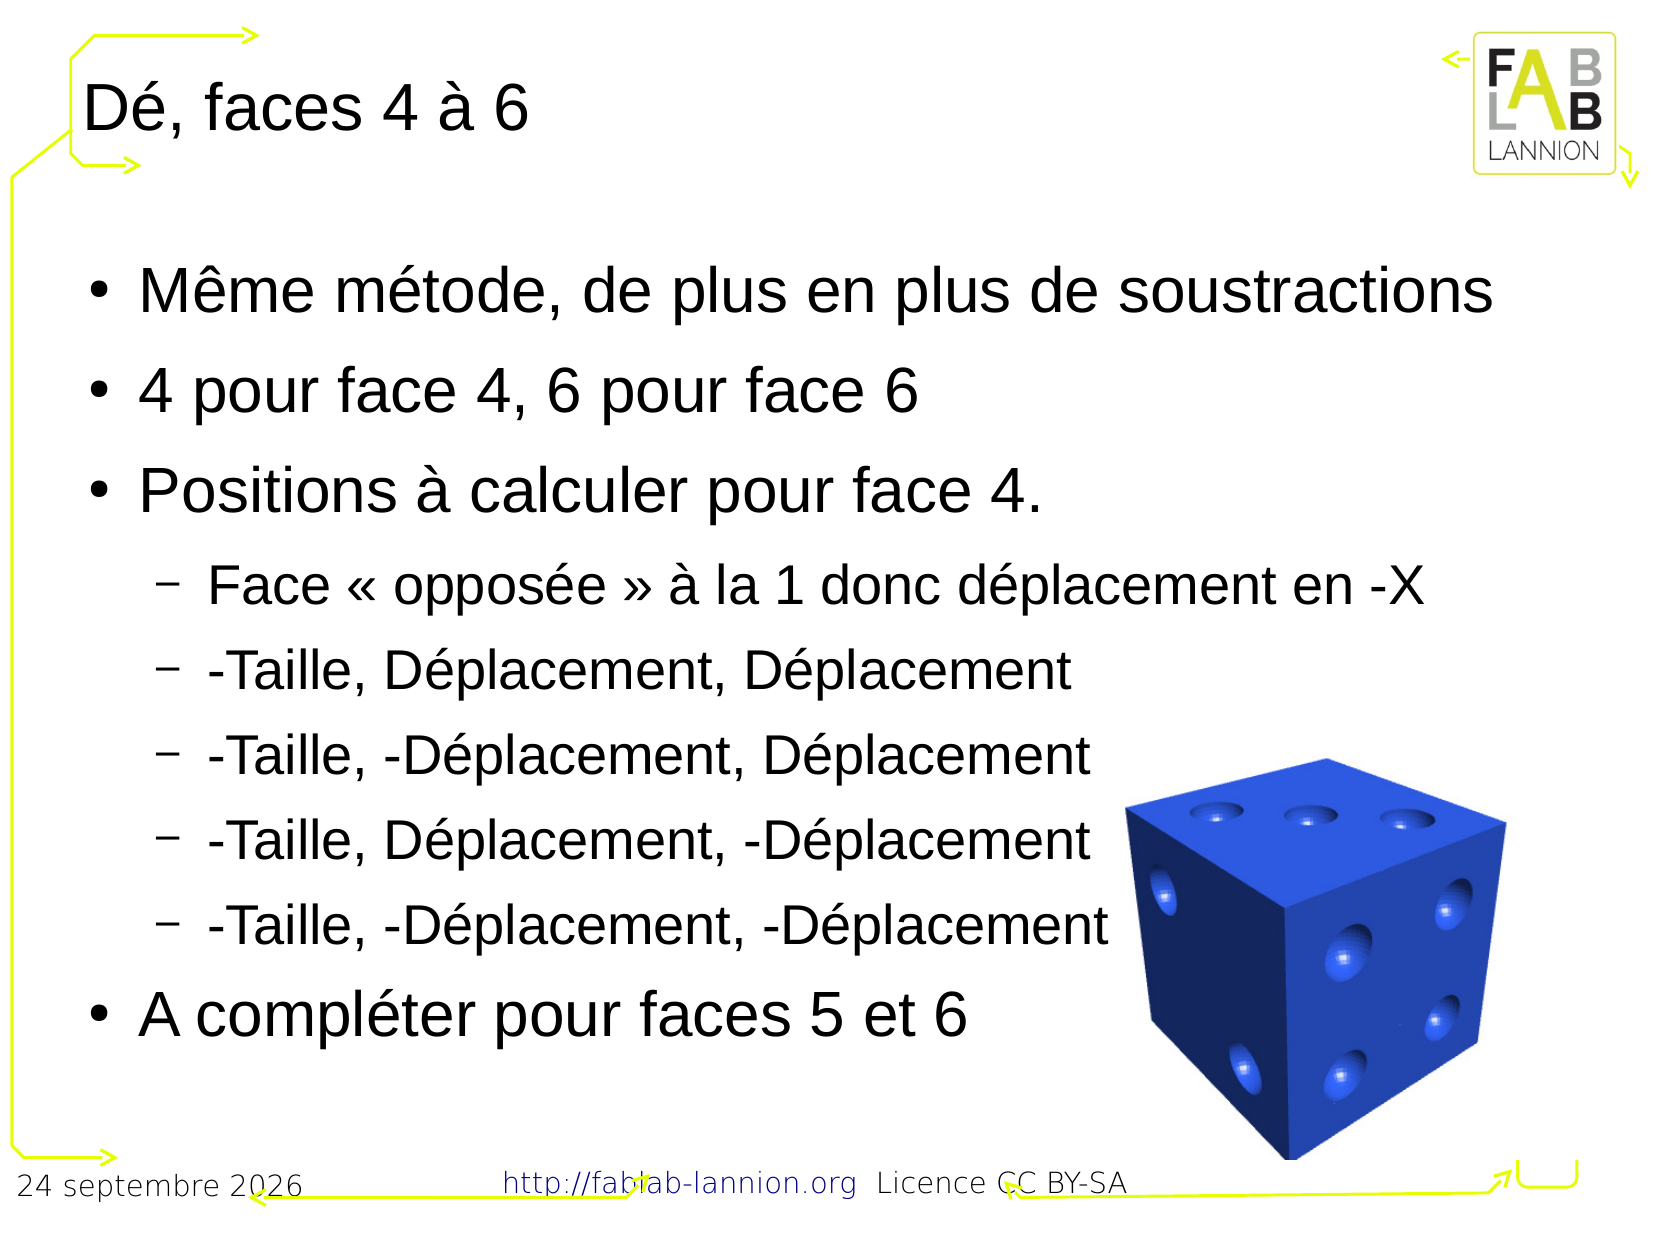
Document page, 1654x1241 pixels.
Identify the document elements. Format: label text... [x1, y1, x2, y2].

list Même métode, de plus en plus de soustractions 4 pour face 4, 6 pour face 6 Positions à calculer pour face 4. Face « opposée » à la 1 donc déplacement en -X -Taille, Déplacement, Déplacement -Taille, -Déplacement, Déplacement -Taille, Déplacement, -Déplacement -Taille, -Déplacement, -Déplacement A compléter pour faces 5 et 6 [70, 254, 1560, 1052]
picture [1470, 29, 1619, 178]
picture [980, 578, 1642, 1160]
title Dé, faces 4 à 6 [82, 49, 1441, 166]
